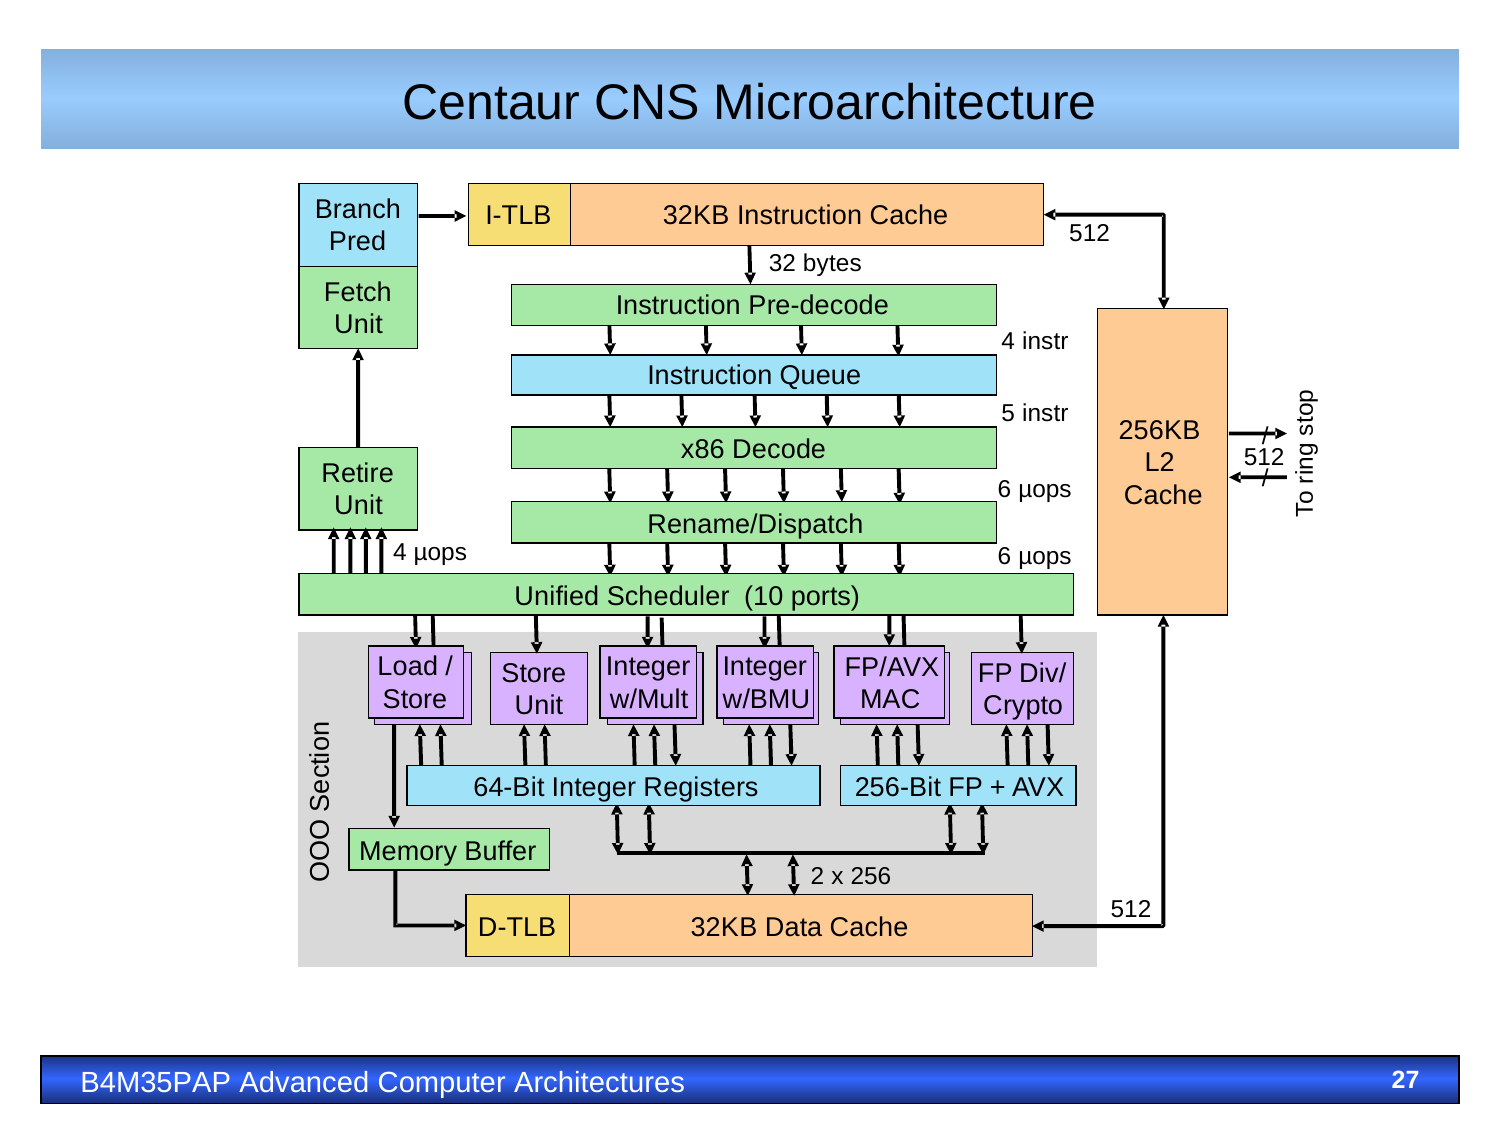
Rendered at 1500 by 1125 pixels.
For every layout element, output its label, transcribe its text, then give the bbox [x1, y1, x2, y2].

chart [274, 152, 1327, 1016]
title Centaur CNS Microarchitecture [41, 49, 1459, 149]
